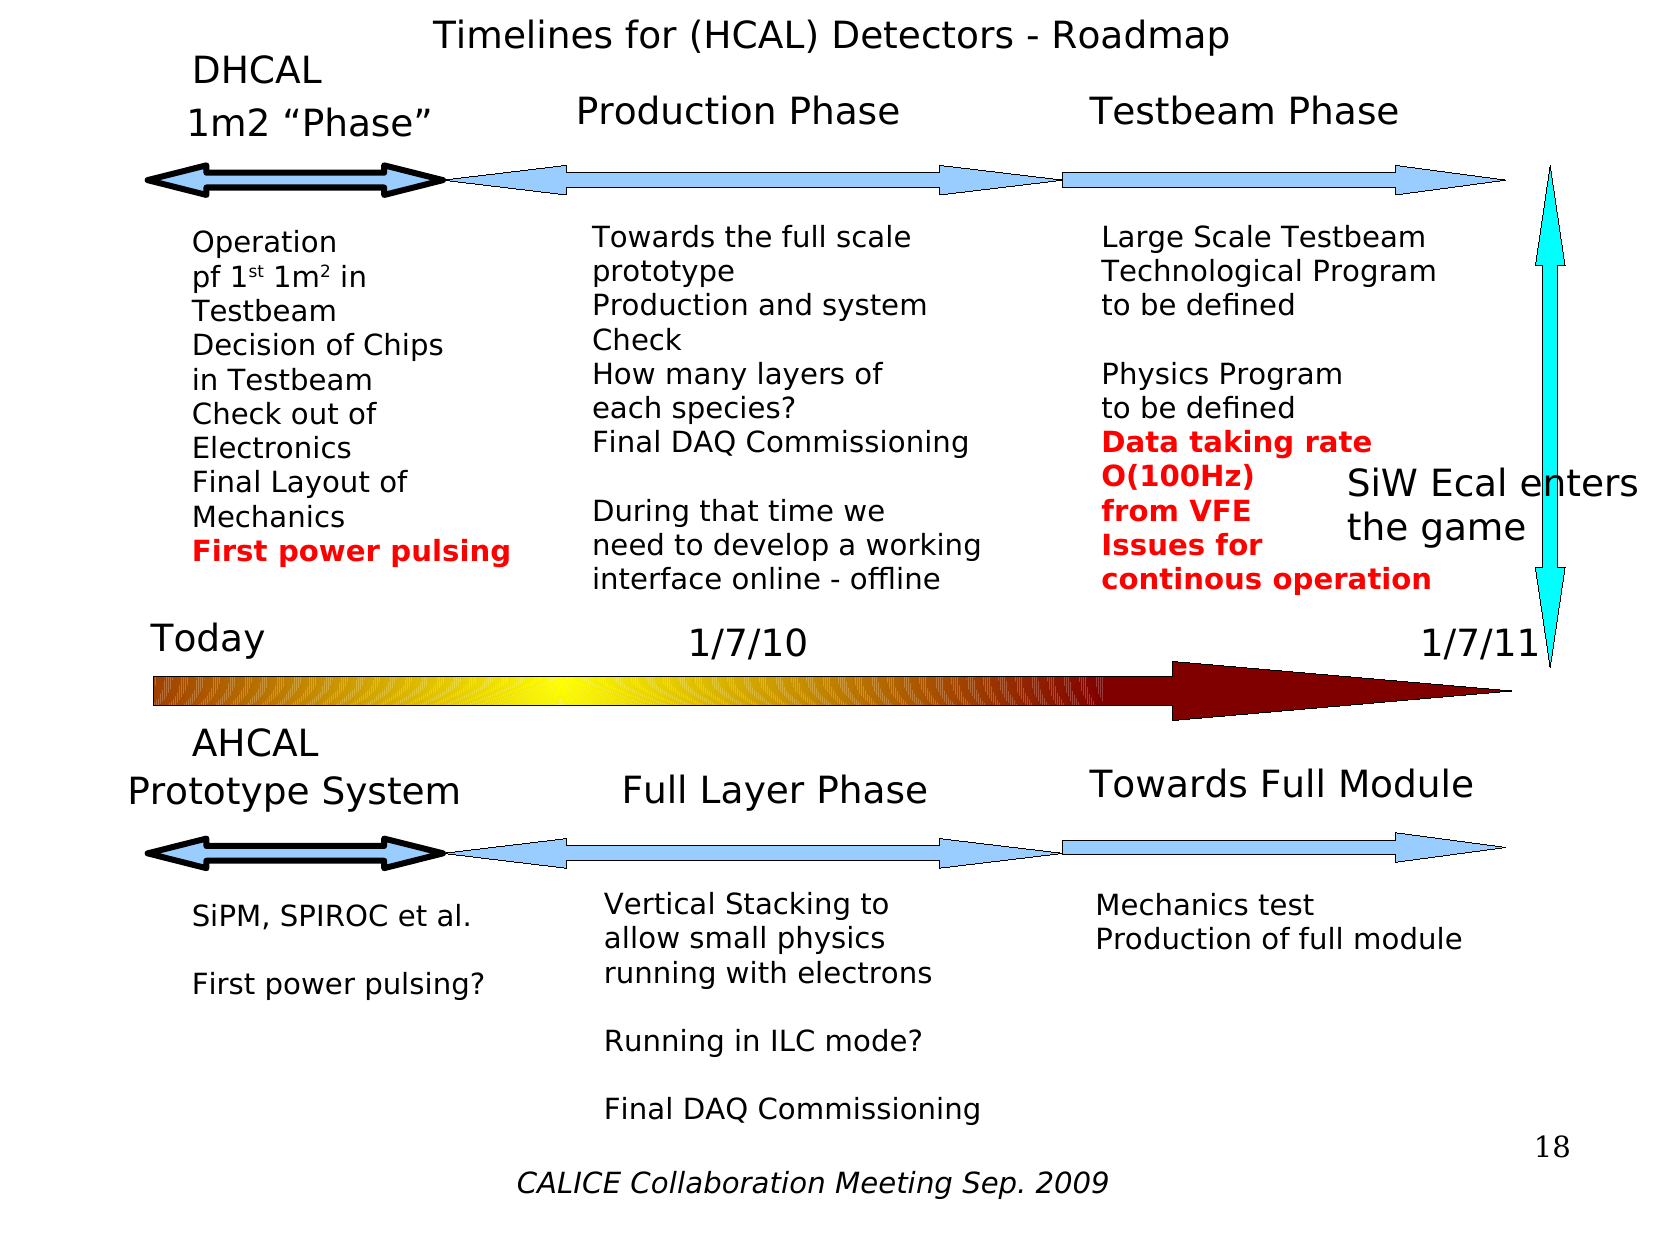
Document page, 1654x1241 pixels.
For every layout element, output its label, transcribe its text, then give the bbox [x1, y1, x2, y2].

text_box AHCAL [177, 714, 331, 762]
text_box Towards Full Module [1074, 755, 1481, 815]
text_box Today [135, 608, 278, 668]
text_box [1535, 165, 1566, 454]
text_box Mechanics test Production of full module [1080, 880, 1477, 964]
text_box SiW Ecal enters the game [1332, 454, 1654, 557]
text_box Full Layer Phase [606, 761, 937, 821]
text_box Vertical Stacking to allow small physics running with electrons Running in ILC mode? Final DAQ Commissioning [589, 879, 1015, 1135]
text_box Prototype System [112, 762, 470, 821]
text_box [1535, 557, 1566, 668]
text_box [153, 661, 1512, 721]
text_box Testbeam Phase [1074, 82, 1408, 142]
text_box Operation pf 1st 1m2 in Testbeam Decision of Chips in Testbeam Check out of Electronics Final Layout of Mechanics First power pulsing [177, 218, 527, 621]
text_box Towards the full scale prototype Production and system Check How many layers of each species? Final DAQ Commissioning During that time we need to develop a working interface online - offline [577, 212, 997, 605]
text_box 1/7/11 [1405, 614, 1553, 673]
text_box Production Phase [561, 82, 909, 142]
text_box SiPM, SPIROC et al. First power pulsing? [177, 891, 500, 1205]
text_box DHCAL [177, 41, 334, 94]
text_box 1/7/10 [672, 614, 821, 673]
text_box 1m2 “Phase” [171, 94, 443, 153]
text_box [147, 165, 1506, 195]
text_box Large Scale Testbeam Technological Program to be defined Physics Program to be defined Data taking rate O(100Hz) from VFE Issues for continous operation [1086, 212, 1451, 605]
text_box Timelines for (HCAL) Detectors - Roadmap [418, 6, 1229, 65]
text_box [147, 832, 1506, 869]
